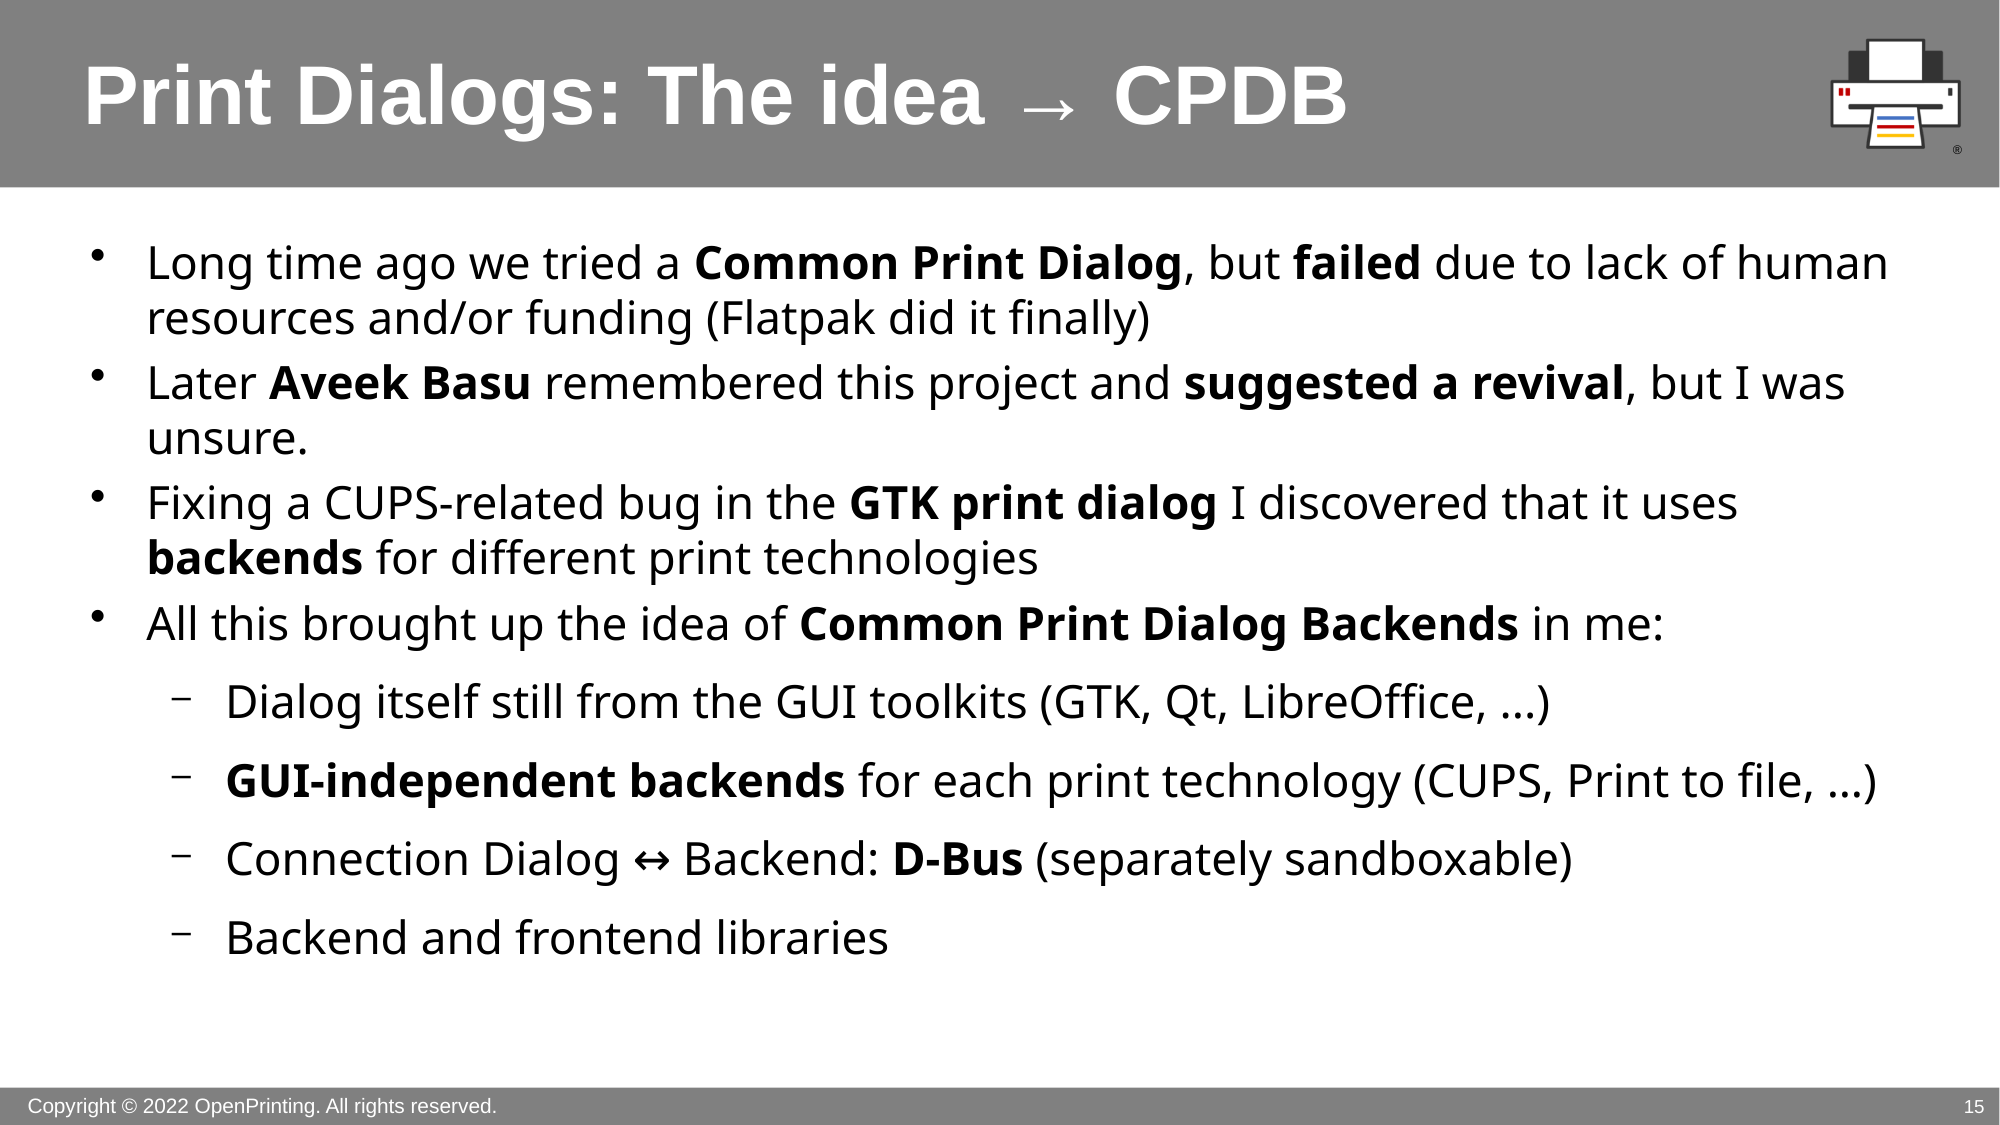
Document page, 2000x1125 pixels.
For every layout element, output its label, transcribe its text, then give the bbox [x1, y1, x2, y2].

picture [1825, 33, 1966, 154]
title Print Dialogs: The idea → CPDB [75, 7, 1786, 175]
list Long time ago we tried a Common Print Dialog, but failed due to lack of human resources and/or funding (Flatpak did it finally) Later Aveek Basu remembered this project and suggested a revival, but I was unsure. Fixing a CUPS-related bug in the GTK print dialog I discovered that it uses backends for different print technologies All this brought up the idea of Common Print Dialog Backends in me: Dialog itself still from the GUI toolkits (GTK, Qt, LibreOffice, ...) GUI-independent backends for each print technology (CUPS, Print to file, …) Connection Dialog ↔ Backend: D-Bus (separately sandboxable) Backend and frontend libraries [75, 224, 1936, 1067]
